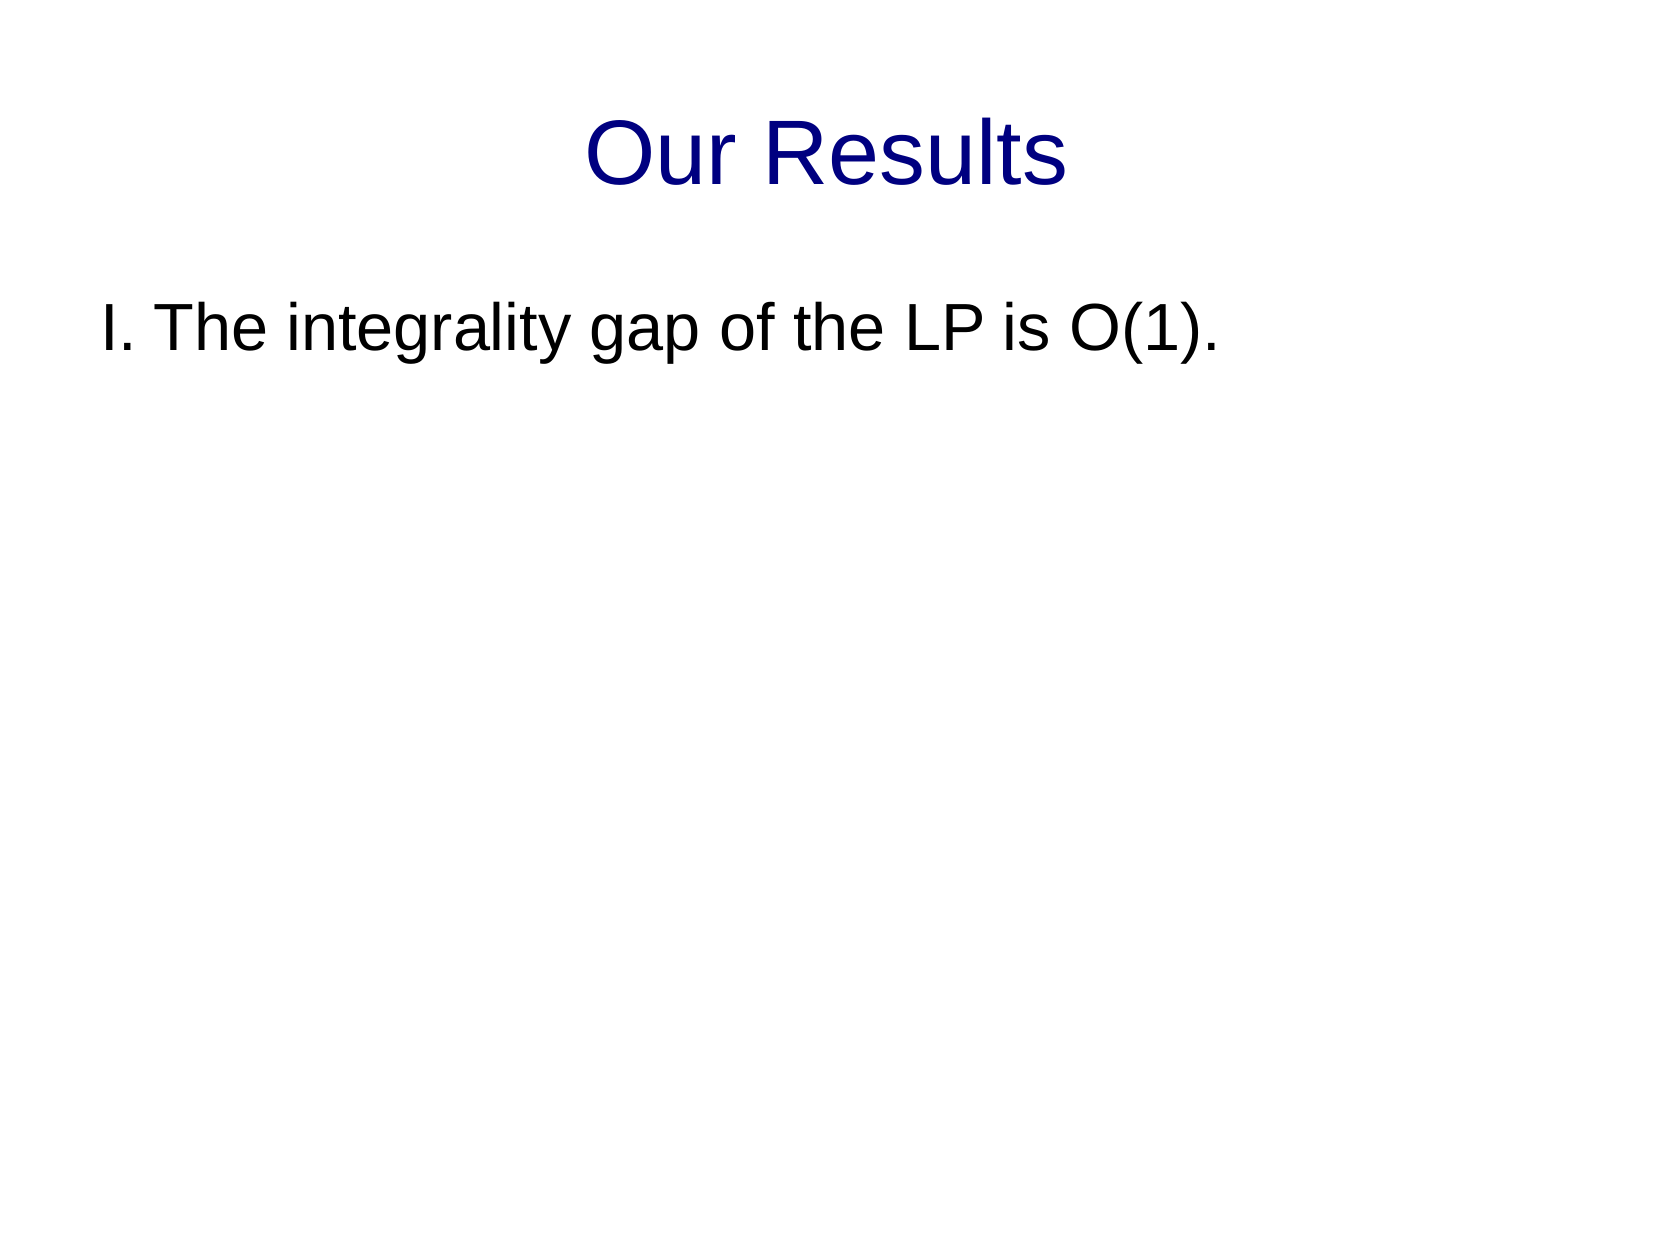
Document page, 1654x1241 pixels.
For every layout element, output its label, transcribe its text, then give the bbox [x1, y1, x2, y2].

title Our Results [82, 56, 1571, 250]
list The integrality gap of the LP is O(1). [82, 290, 1571, 1109]
